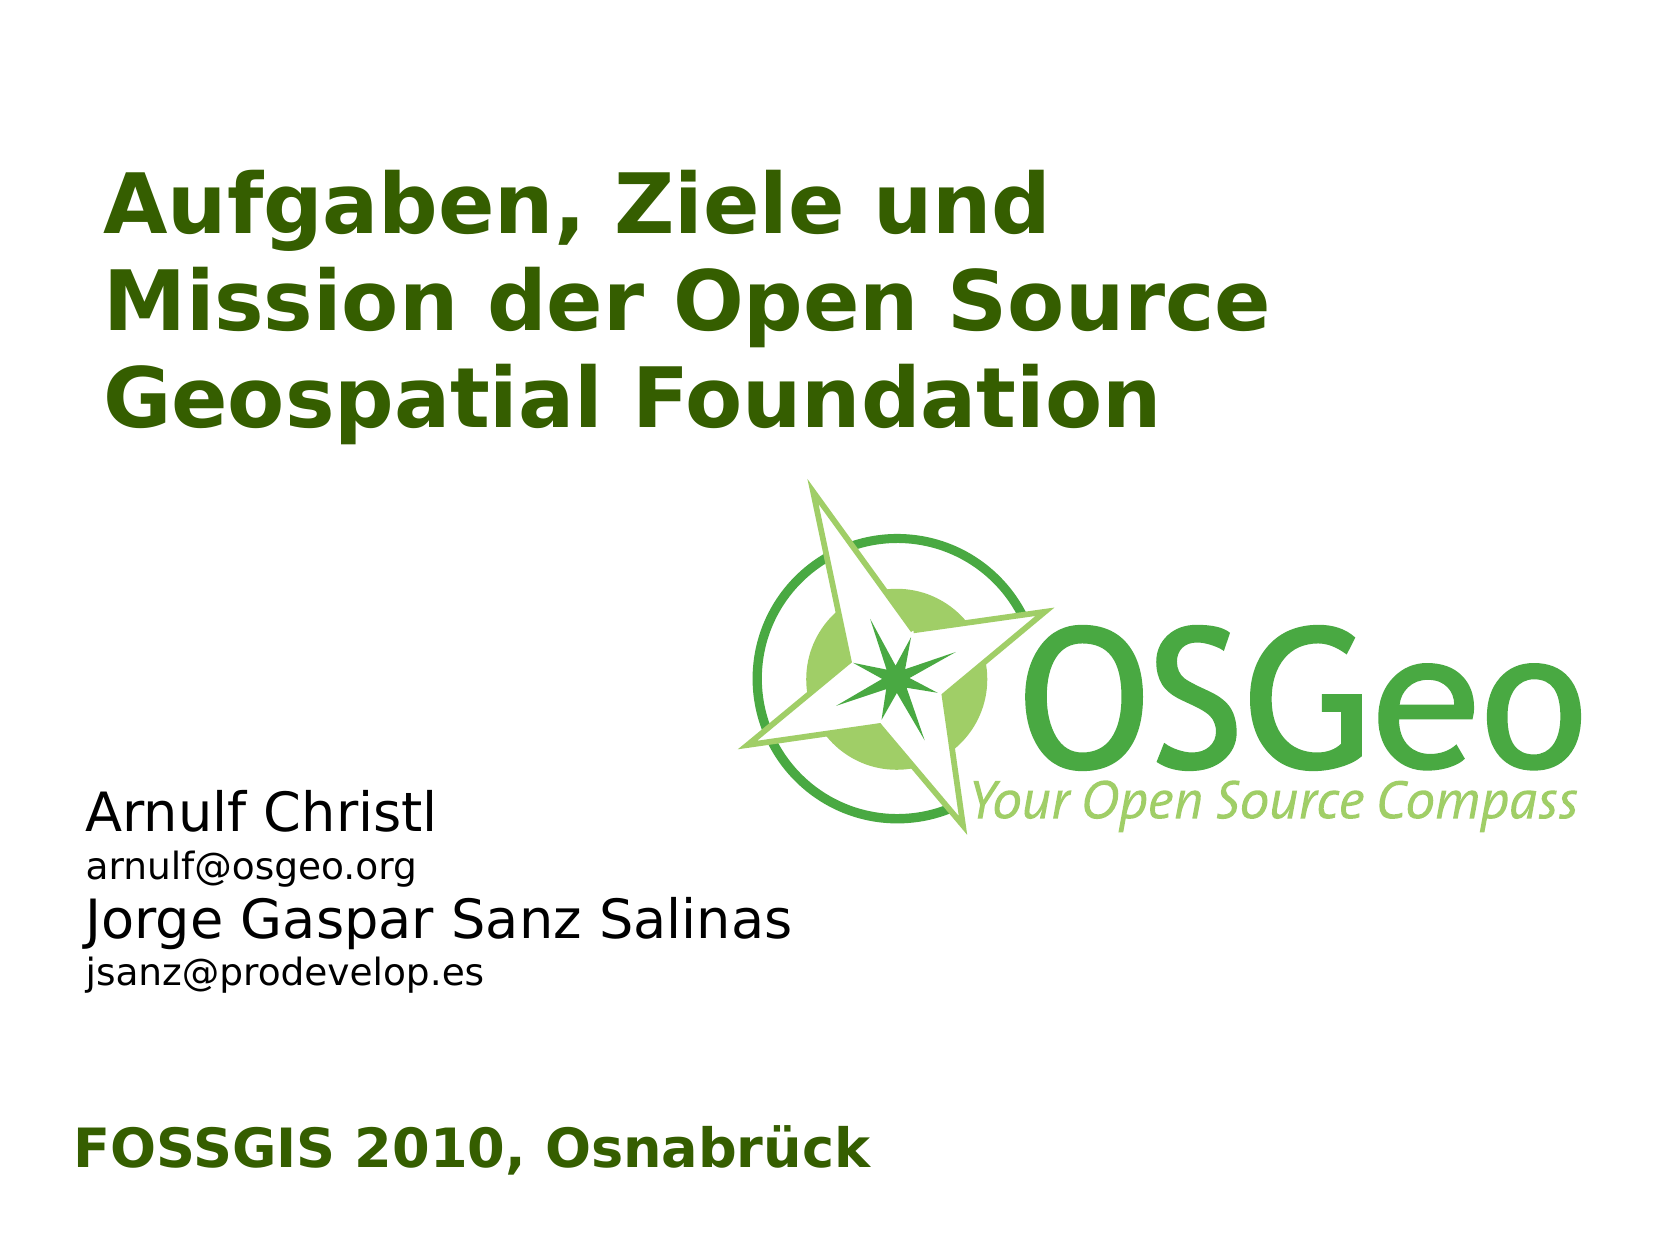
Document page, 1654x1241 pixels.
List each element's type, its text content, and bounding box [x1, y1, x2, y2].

picture [732, 467, 1589, 839]
text_box FOSSGIS 2010, Osnabrück [59, 1110, 1536, 1189]
title Aufgaben, Ziele und Mission der Open Source Geospatial Foundation [88, 149, 1447, 456]
text_box Arnulf Christl arnulf@osgeo.org Jorge Gaspar Sanz Salinas jsanz@prodevelop.es [70, 774, 898, 1003]
